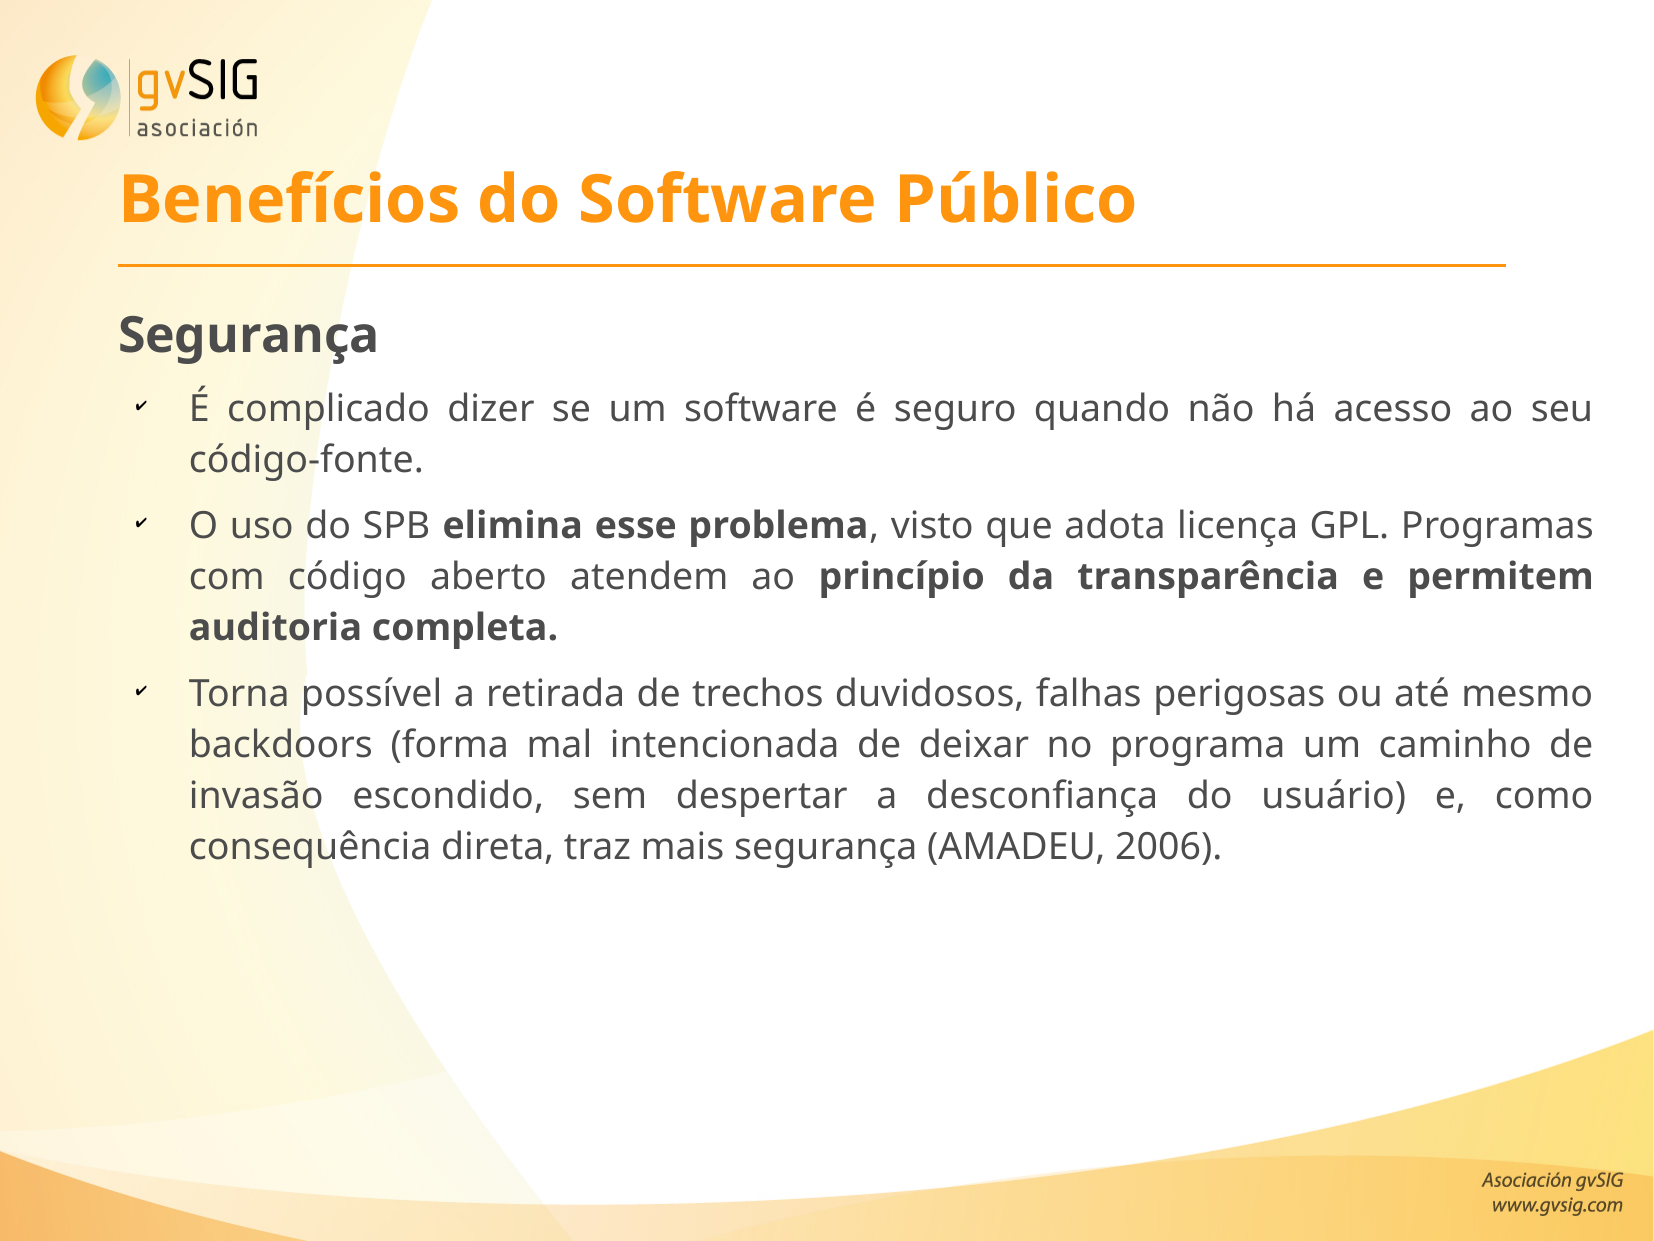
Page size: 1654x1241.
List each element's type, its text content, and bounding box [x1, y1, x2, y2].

title Benefícios do Software Público [118, 147, 1607, 246]
picture [0, 0, 1654, 1241]
list Segurança É complicado dizer se um software é seguro quando não há acesso ao seu código-fonte. O uso do SPB elimina esse problema, visto que adota licença GPL. Programas com código aberto atendem ao princípio da transparência e permitem auditoria completa. Torna possível a retirada de trechos duvidosos, falhas perigosas ou até mesmo backdoors (forma mal intencionada de deixar no programa um caminho de invasão escondido, sem despertar a desconfiança do usuário) e, como consequência direta, traz mais segurança (AMADEU, 2006). [118, 298, 1595, 798]
